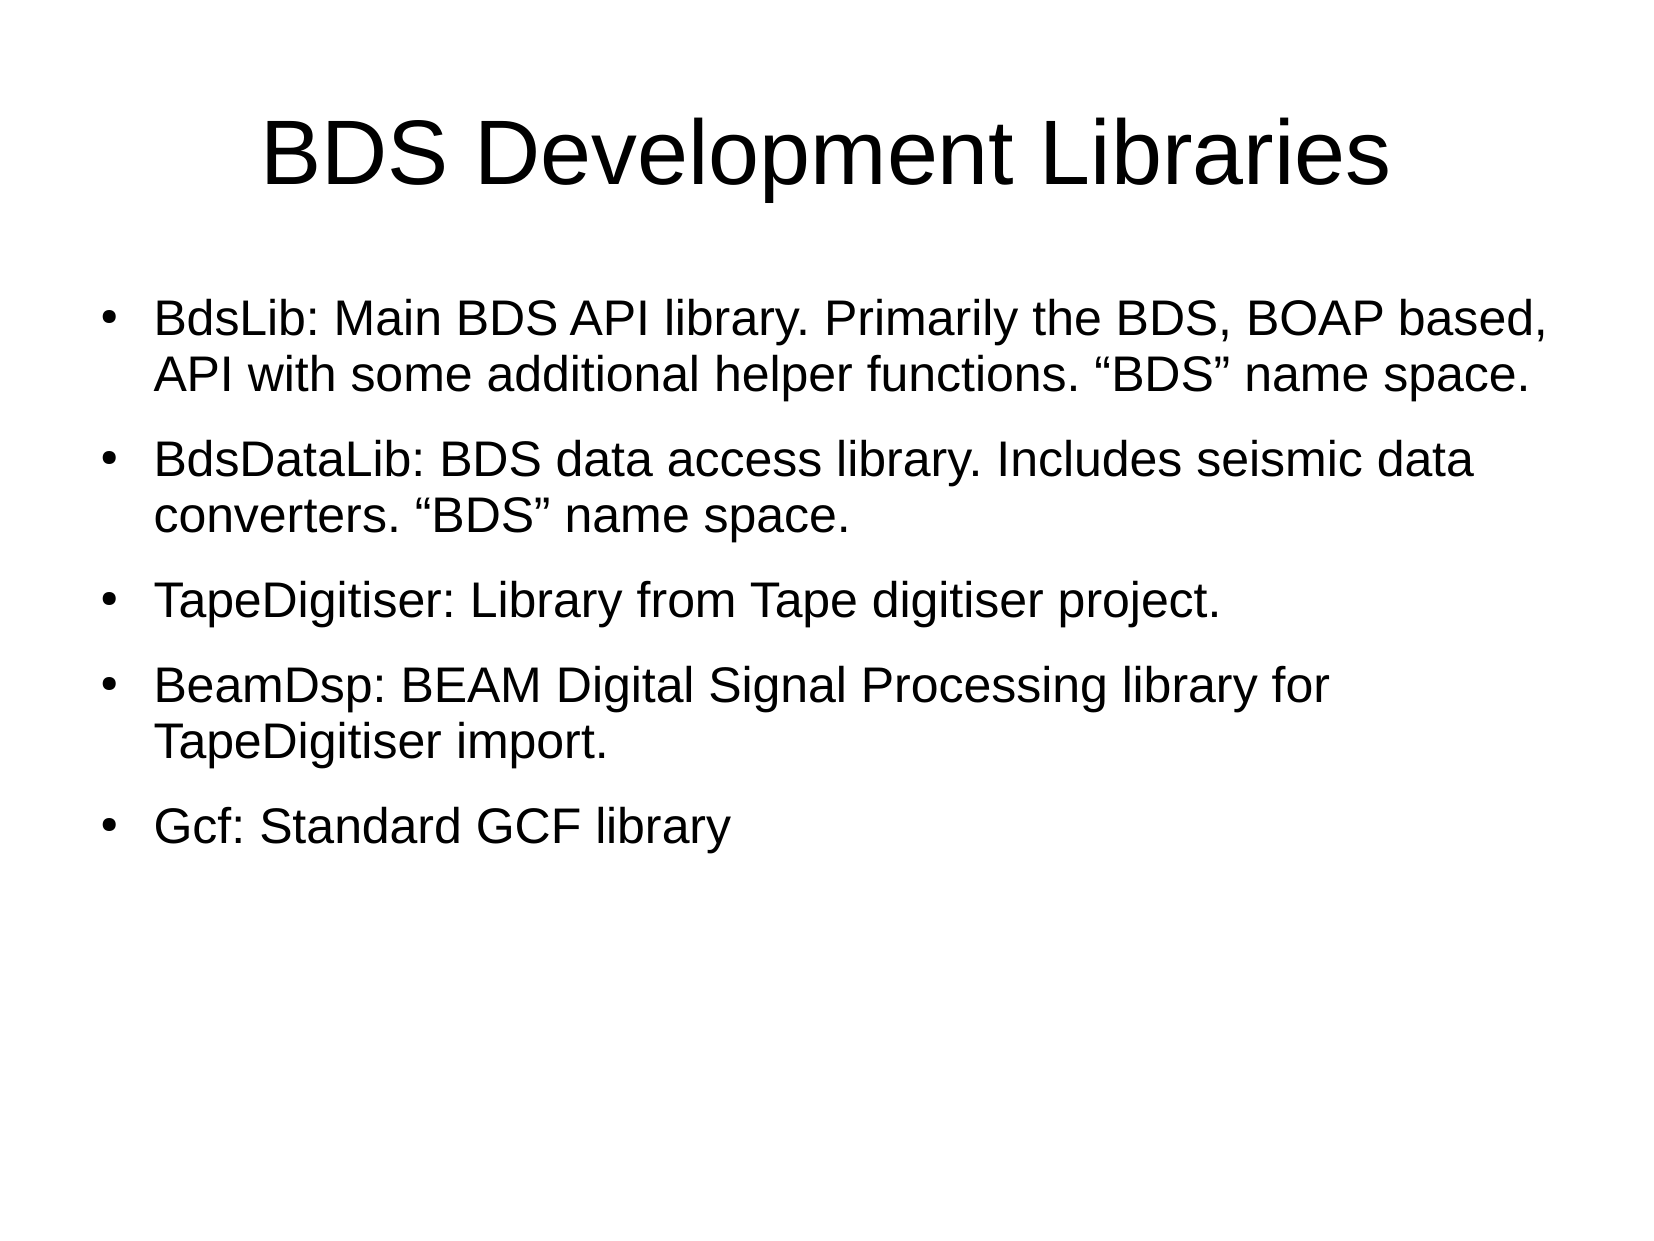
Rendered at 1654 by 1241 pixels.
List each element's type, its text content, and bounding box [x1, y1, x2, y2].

title BDS Development Libraries [82, 56, 1571, 250]
list BdsLib: Main BDS API library. Primarily the BDS, BOAP based, API with some additional helper functions. “BDS” name space. BdsDataLib: BDS data access library. Includes seismic data converters. “BDS” name space. TapeDigitiser: Library from Tape digitiser project. BeamDsp: BEAM Digital Signal Processing library for TapeDigitiser import. Gcf: Standard GCF library [82, 290, 1571, 1094]
